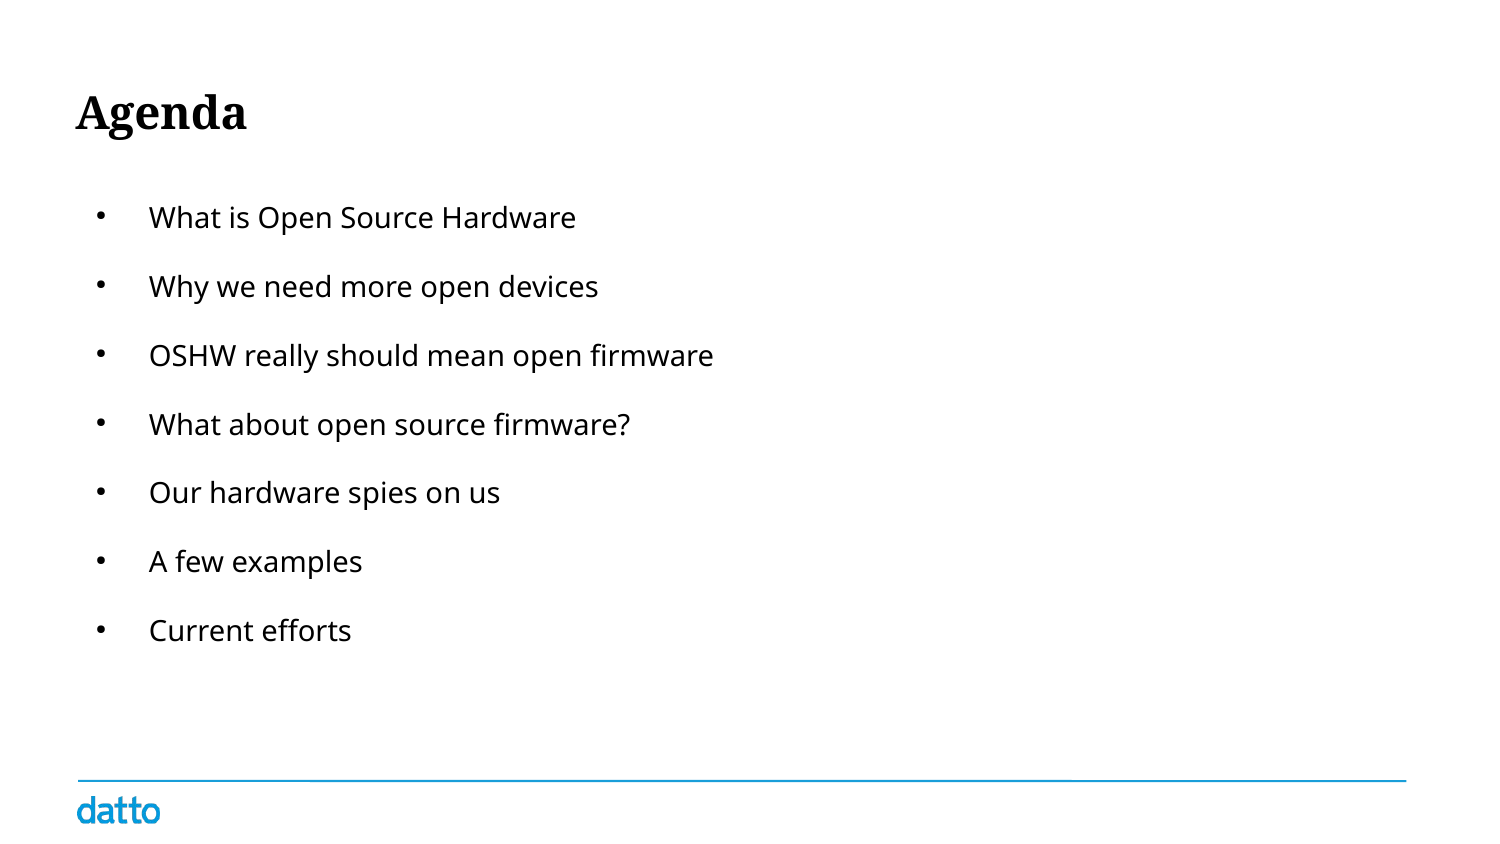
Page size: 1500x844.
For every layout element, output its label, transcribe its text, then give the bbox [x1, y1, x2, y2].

picture [136, 796, 160, 824]
picture [122, 808, 133, 824]
picture [95, 796, 133, 824]
list What is Open Source Hardware Why we need more open devices OSHW really should mean open firmware What about open source firmware? Our hardware spies on us A few examples Current efforts [78, 197, 736, 687]
picture [77, 796, 91, 808]
picture [82, 808, 91, 819]
picture [146, 808, 156, 819]
title Agenda [75, 51, 1404, 172]
